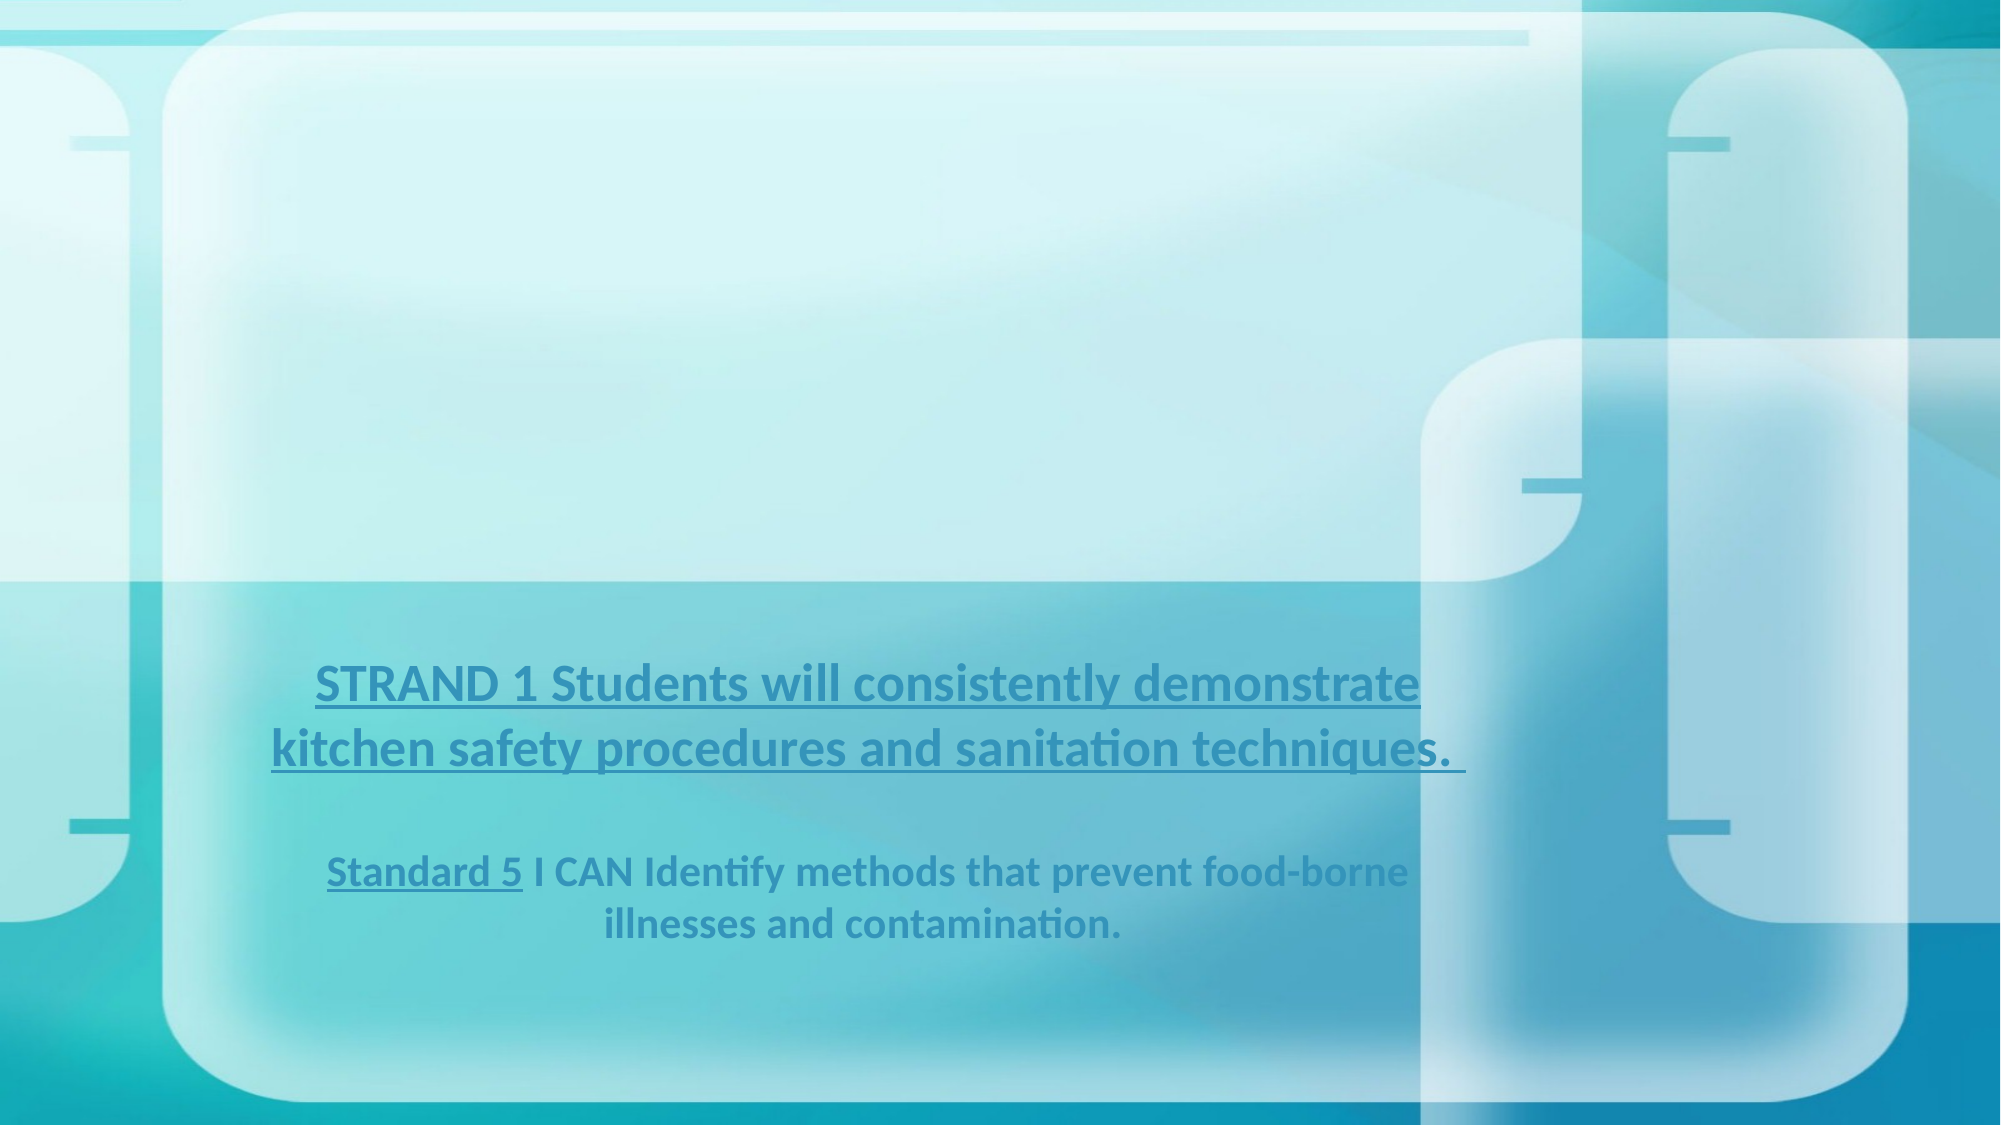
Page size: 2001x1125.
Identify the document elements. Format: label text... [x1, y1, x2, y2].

title STRAND 1 Students will consistently demonstrate kitchen safety procedures and sanitation techniques. Standard 5 I CAN Identify methods that prevent food-borne illnesses and contamination. [247, 628, 1490, 1020]
